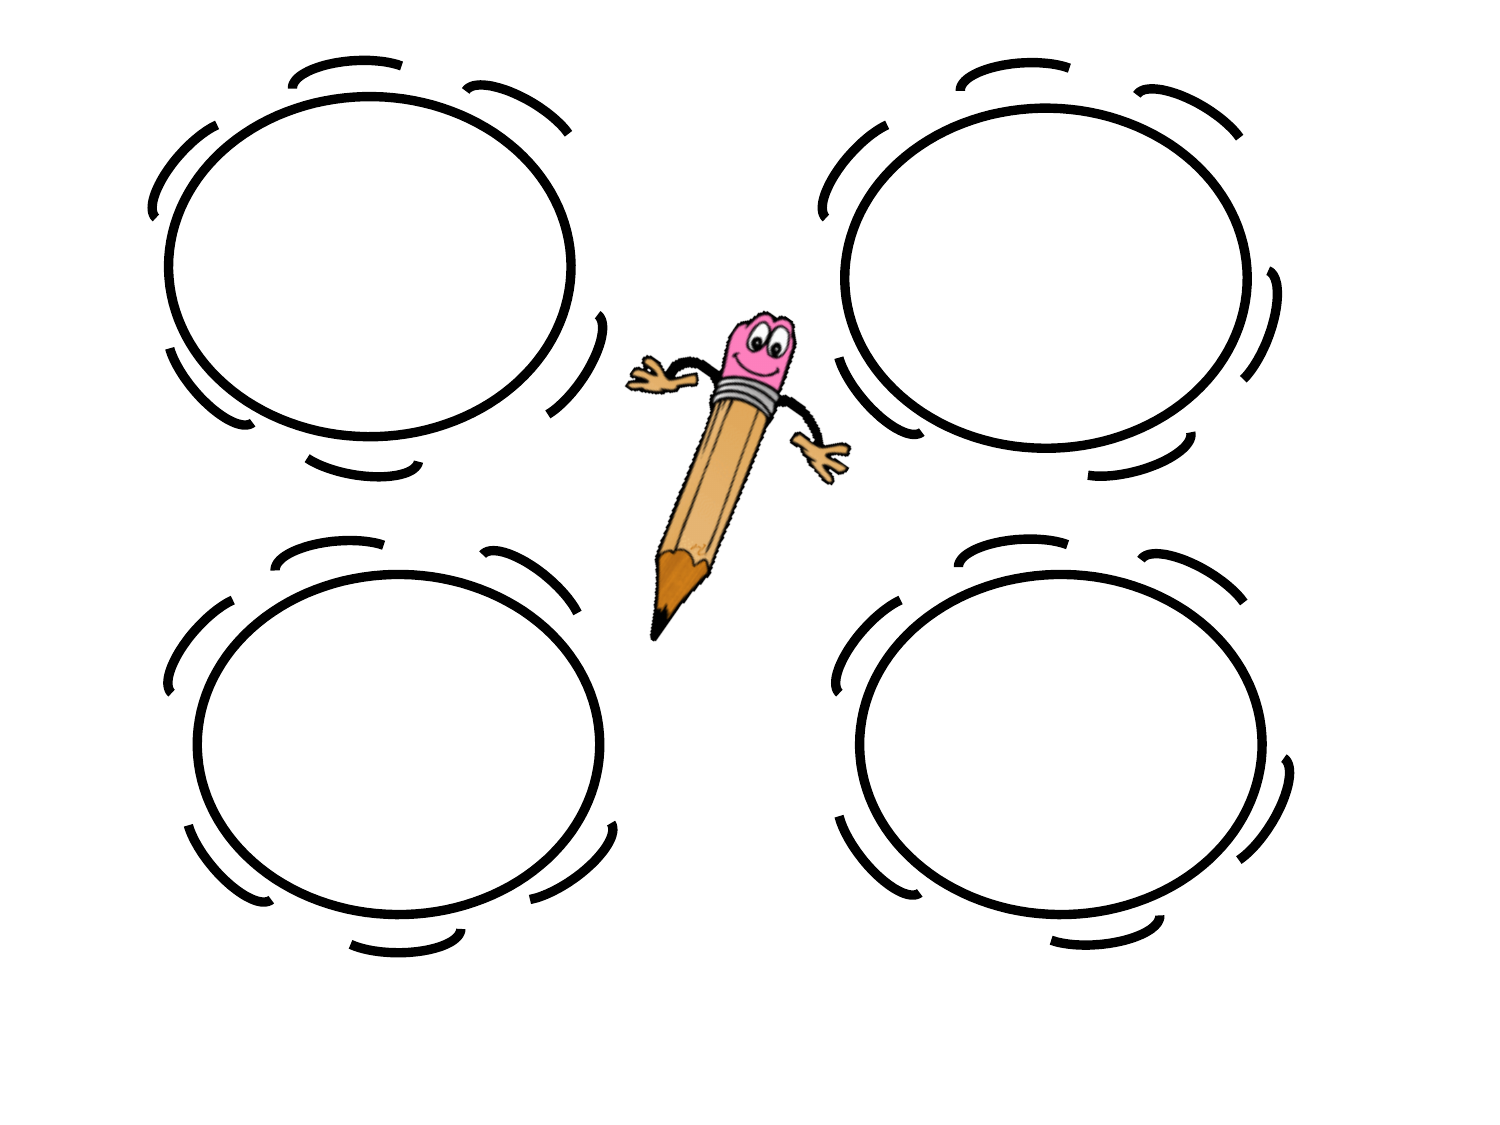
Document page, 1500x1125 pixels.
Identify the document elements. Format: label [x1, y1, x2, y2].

picture [511, 261, 900, 677]
text_box [168, 96, 572, 437]
text_box [844, 108, 1248, 449]
text_box [859, 574, 1263, 915]
text_box [197, 574, 600, 915]
